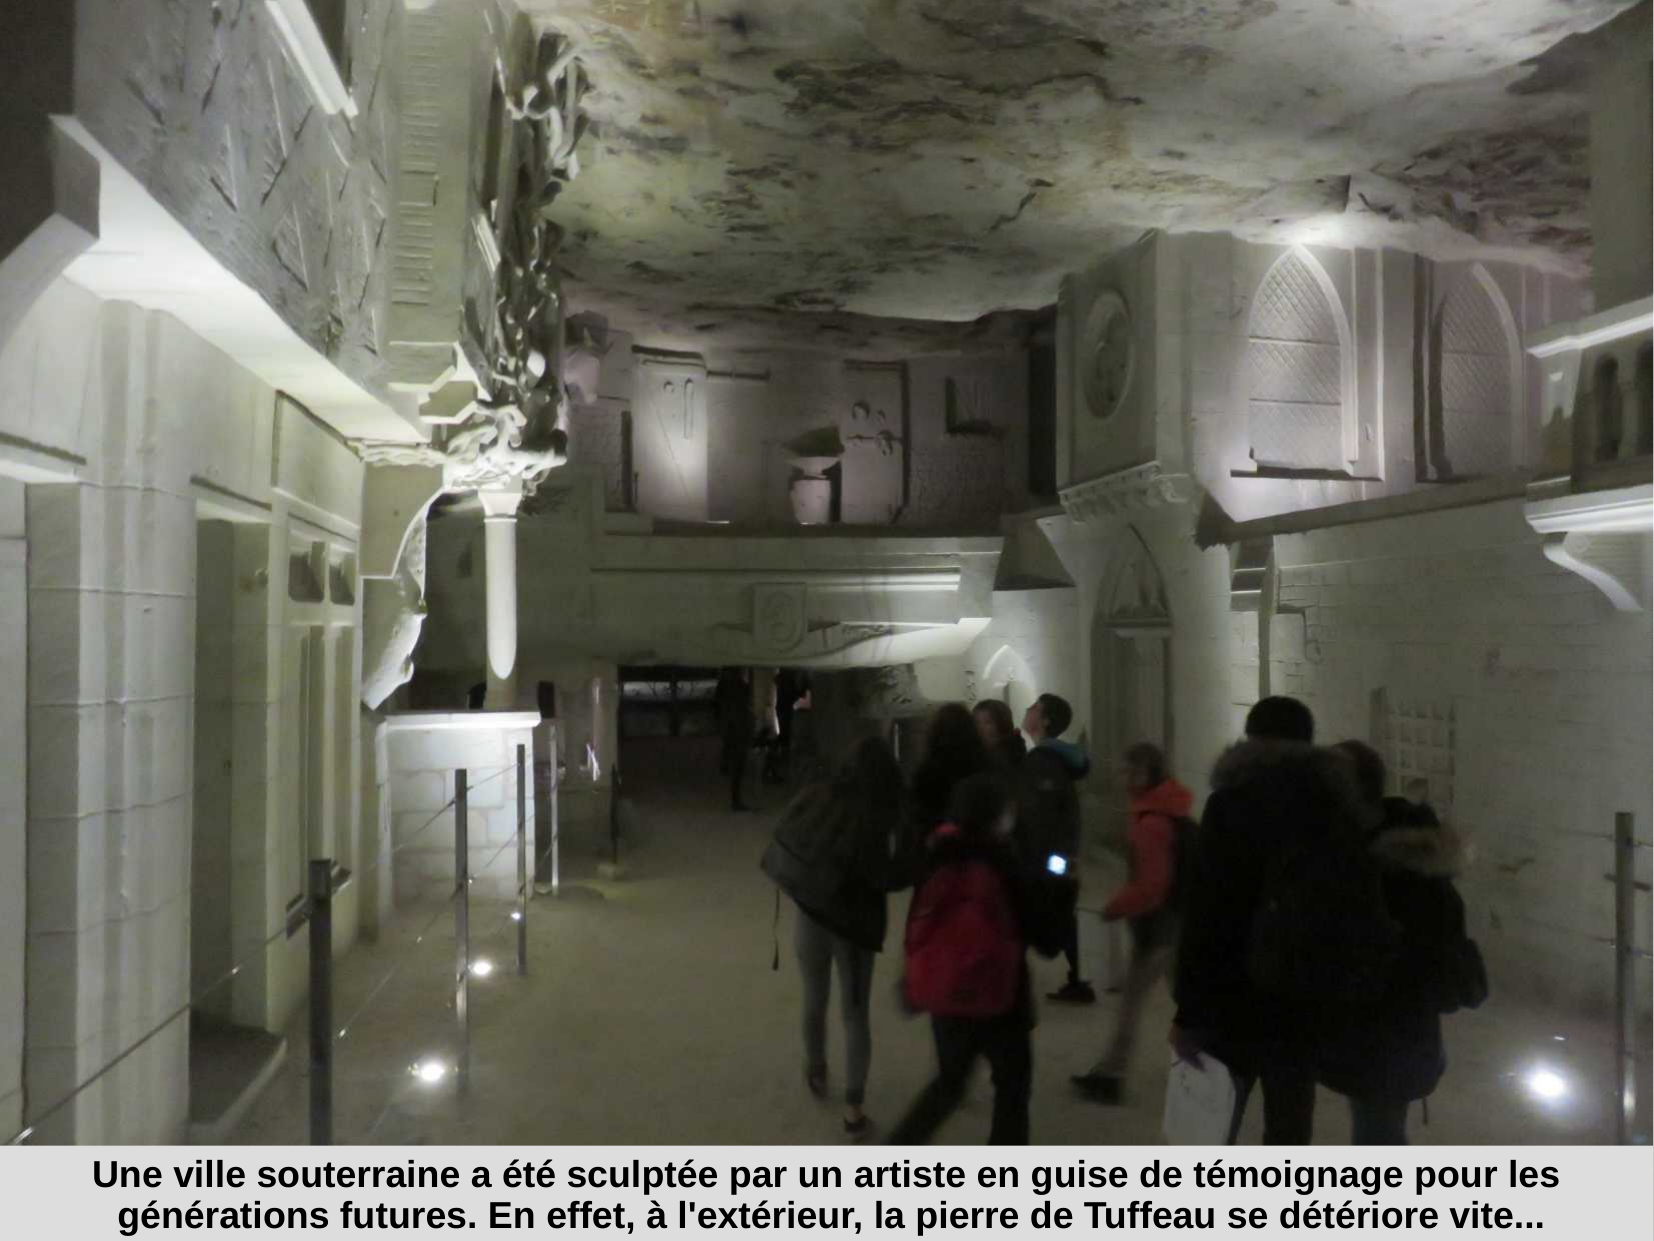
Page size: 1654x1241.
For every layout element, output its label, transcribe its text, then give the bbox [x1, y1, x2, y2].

picture [0, 0, 1654, 1145]
text_box Une ville souterraine a été sculptée par un artiste en guise de témoignage pour les générations futures. En effet, à l'extérieur, la pierre de Tuffeau se détériore vite... [0, 1145, 1654, 1241]
